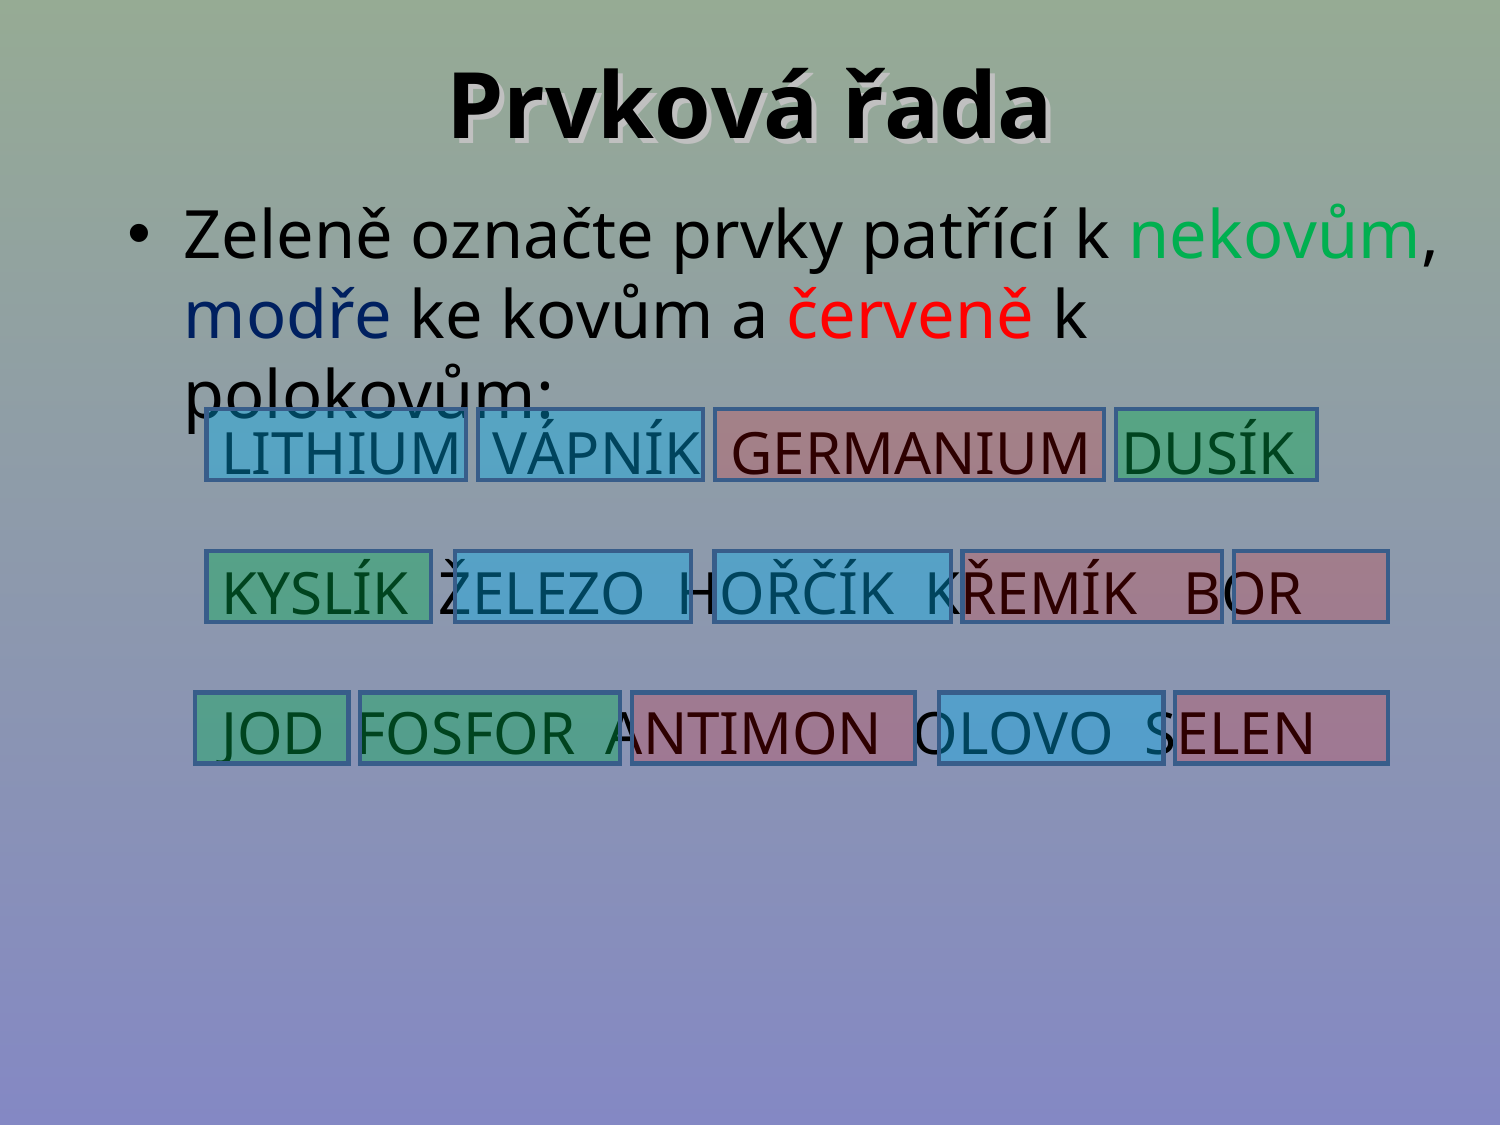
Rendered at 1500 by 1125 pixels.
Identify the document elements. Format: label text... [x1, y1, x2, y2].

text_box [1234, 550, 1388, 622]
text_box [1175, 692, 1388, 764]
text_box [206, 550, 431, 622]
text_box [478, 408, 703, 480]
title Prvková řada [75, 30, 1426, 173]
text_box [1116, 408, 1317, 480]
text_box [454, 550, 691, 622]
text_box [714, 408, 1105, 480]
text_box [194, 692, 349, 764]
text_box [360, 692, 621, 764]
list Zeleně označte prvky patřící k nekovům, modře ke kovům a červeně k polokovům: [112, 184, 1459, 367]
text_box [939, 692, 1164, 764]
text_box [714, 550, 951, 622]
text_box [206, 408, 467, 480]
text_box [962, 550, 1223, 622]
text_box LITHIUM VÁPNÍK GERMANIUM DUSÍK KYSLÍK ŽELEZO HOŘČÍK KŘEMÍK BOR JOD FOSFOR ANTIMON OLOVO SELEN [206, 408, 1424, 775]
text_box [631, 692, 916, 764]
